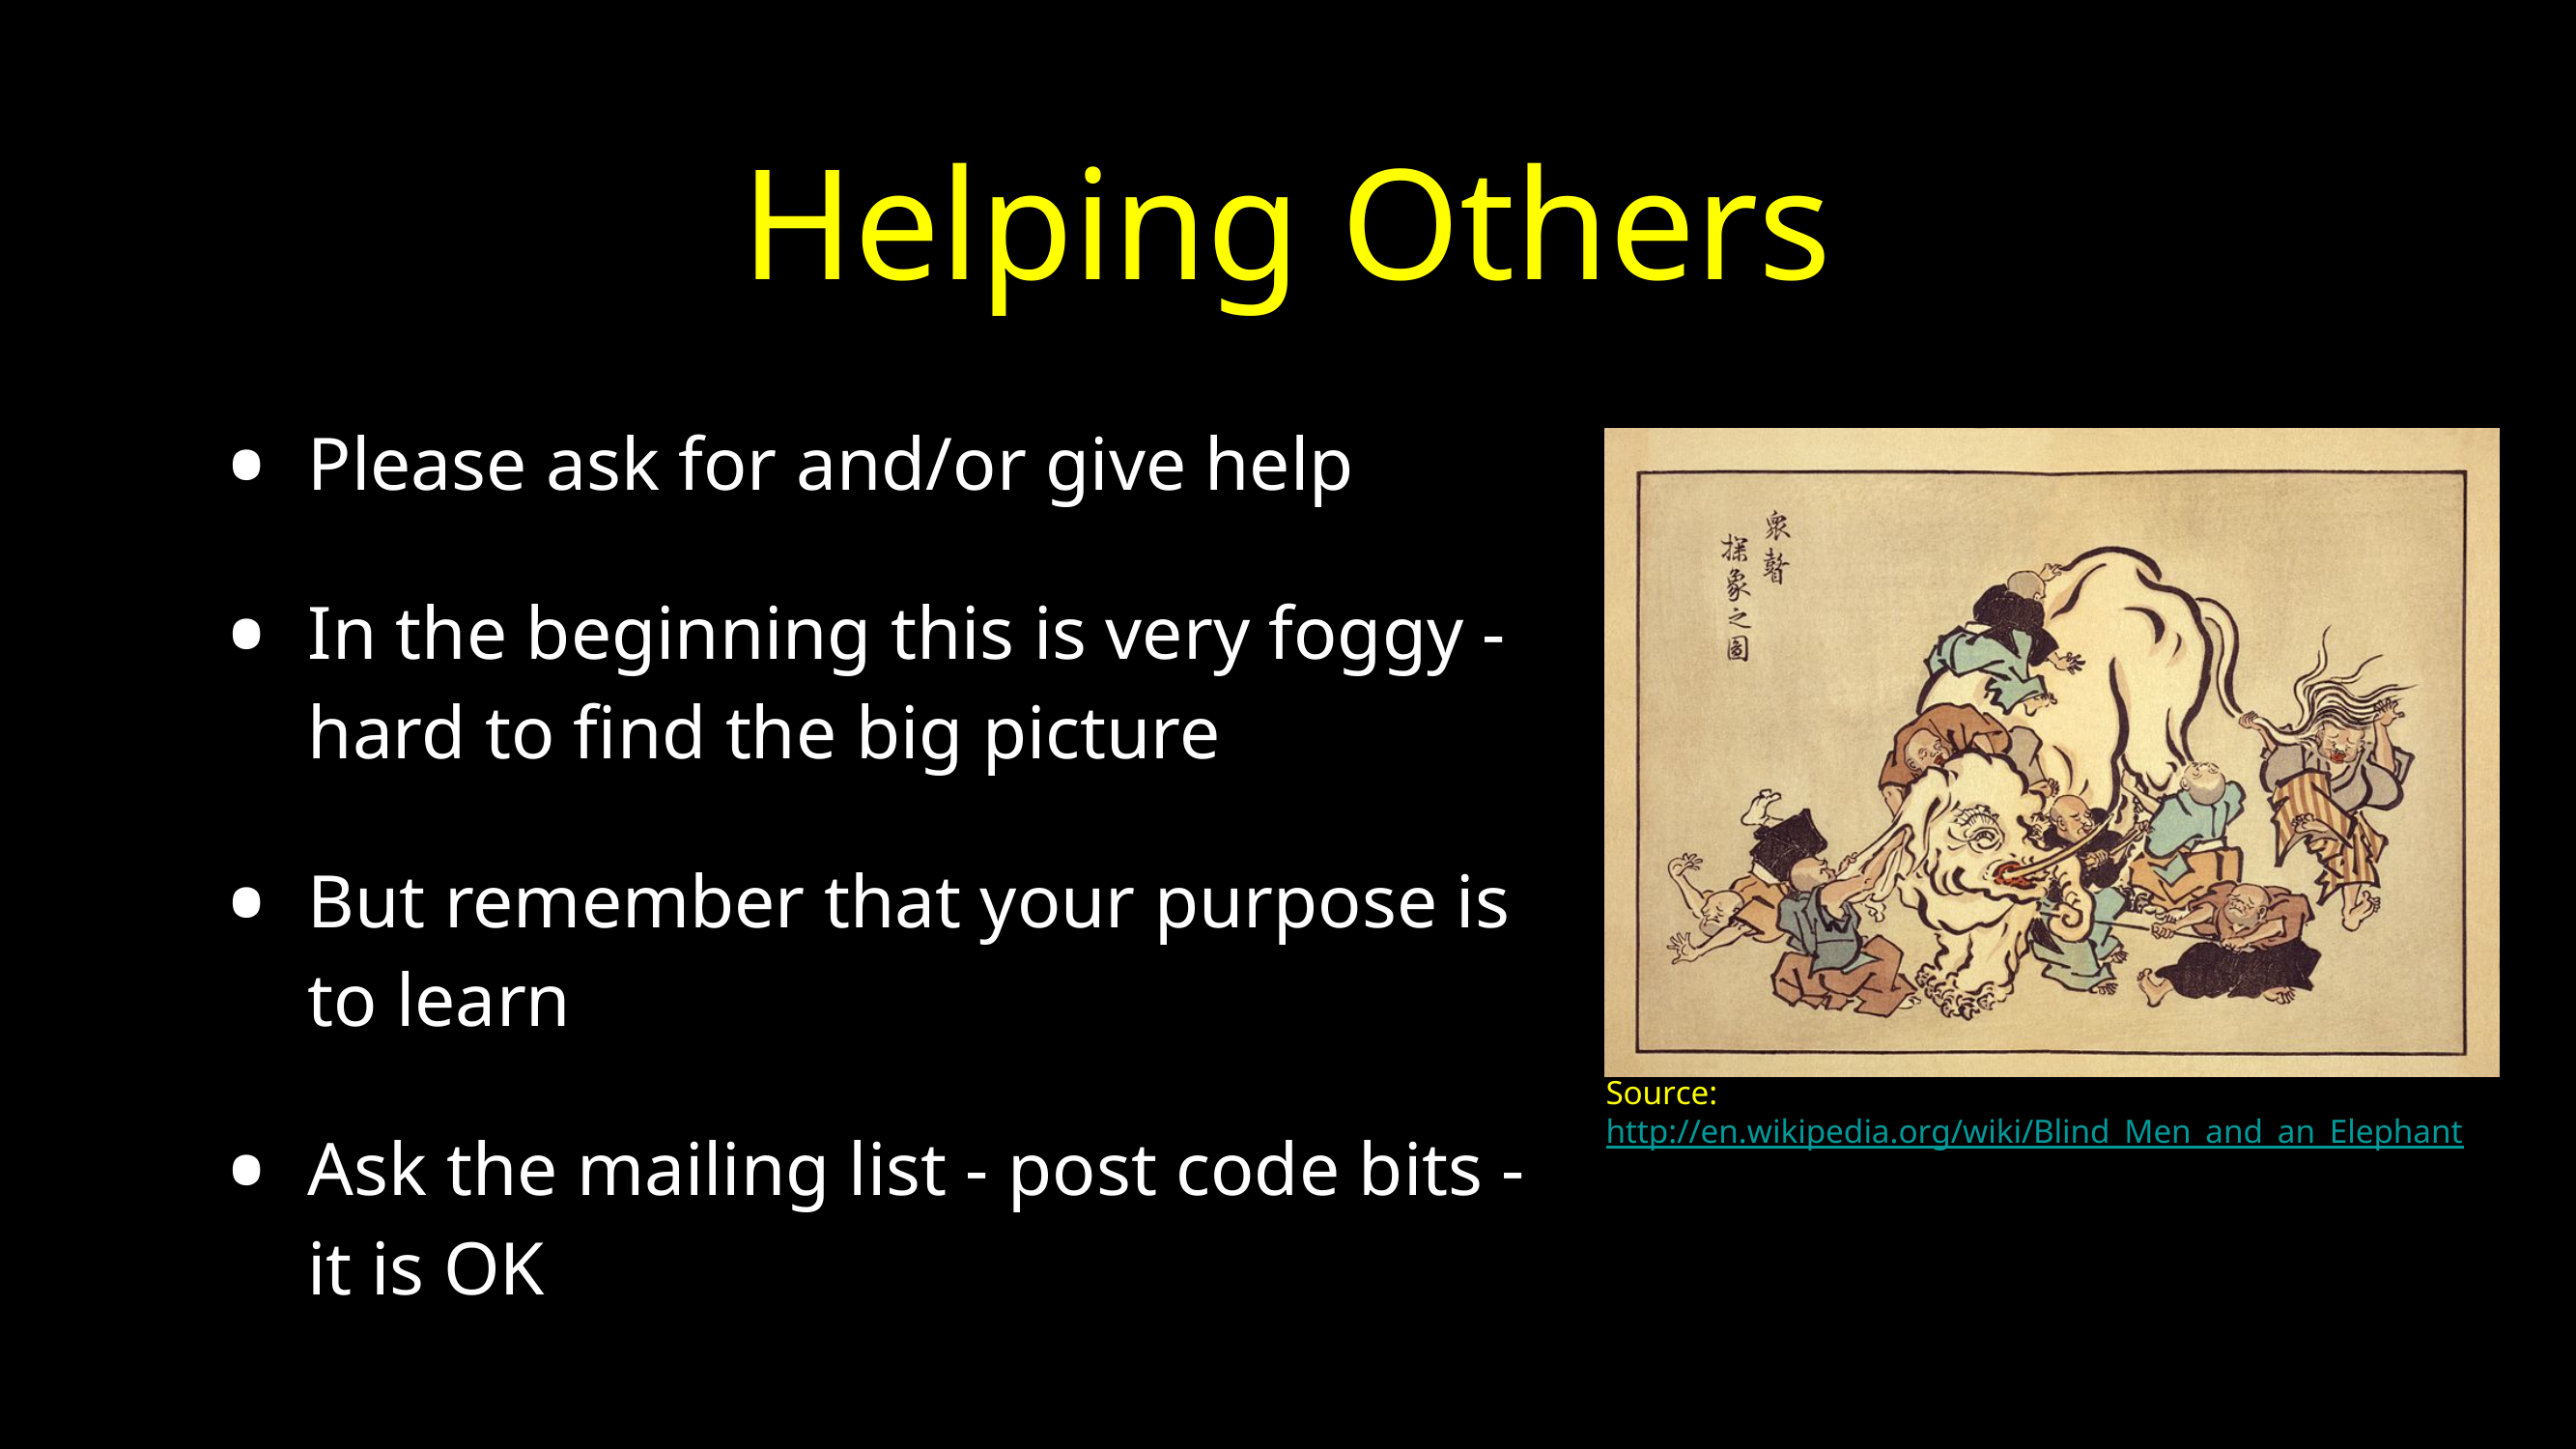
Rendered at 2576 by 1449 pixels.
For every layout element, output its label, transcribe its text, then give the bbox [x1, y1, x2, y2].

text_box Source: http://en.wikipedia.org/wiki/Blind_Men_and_an_Elephant [1605, 1086, 2500, 1142]
picture [1604, 428, 2500, 1077]
title Helping Others [183, 38, 2392, 403]
list Please ask for and/or give help In the beginning this is very foggy - hard to find the big picture But remember that your purpose is to learn Ask the mailing list - post code bits - it is OK [183, 412, 1556, 1317]
